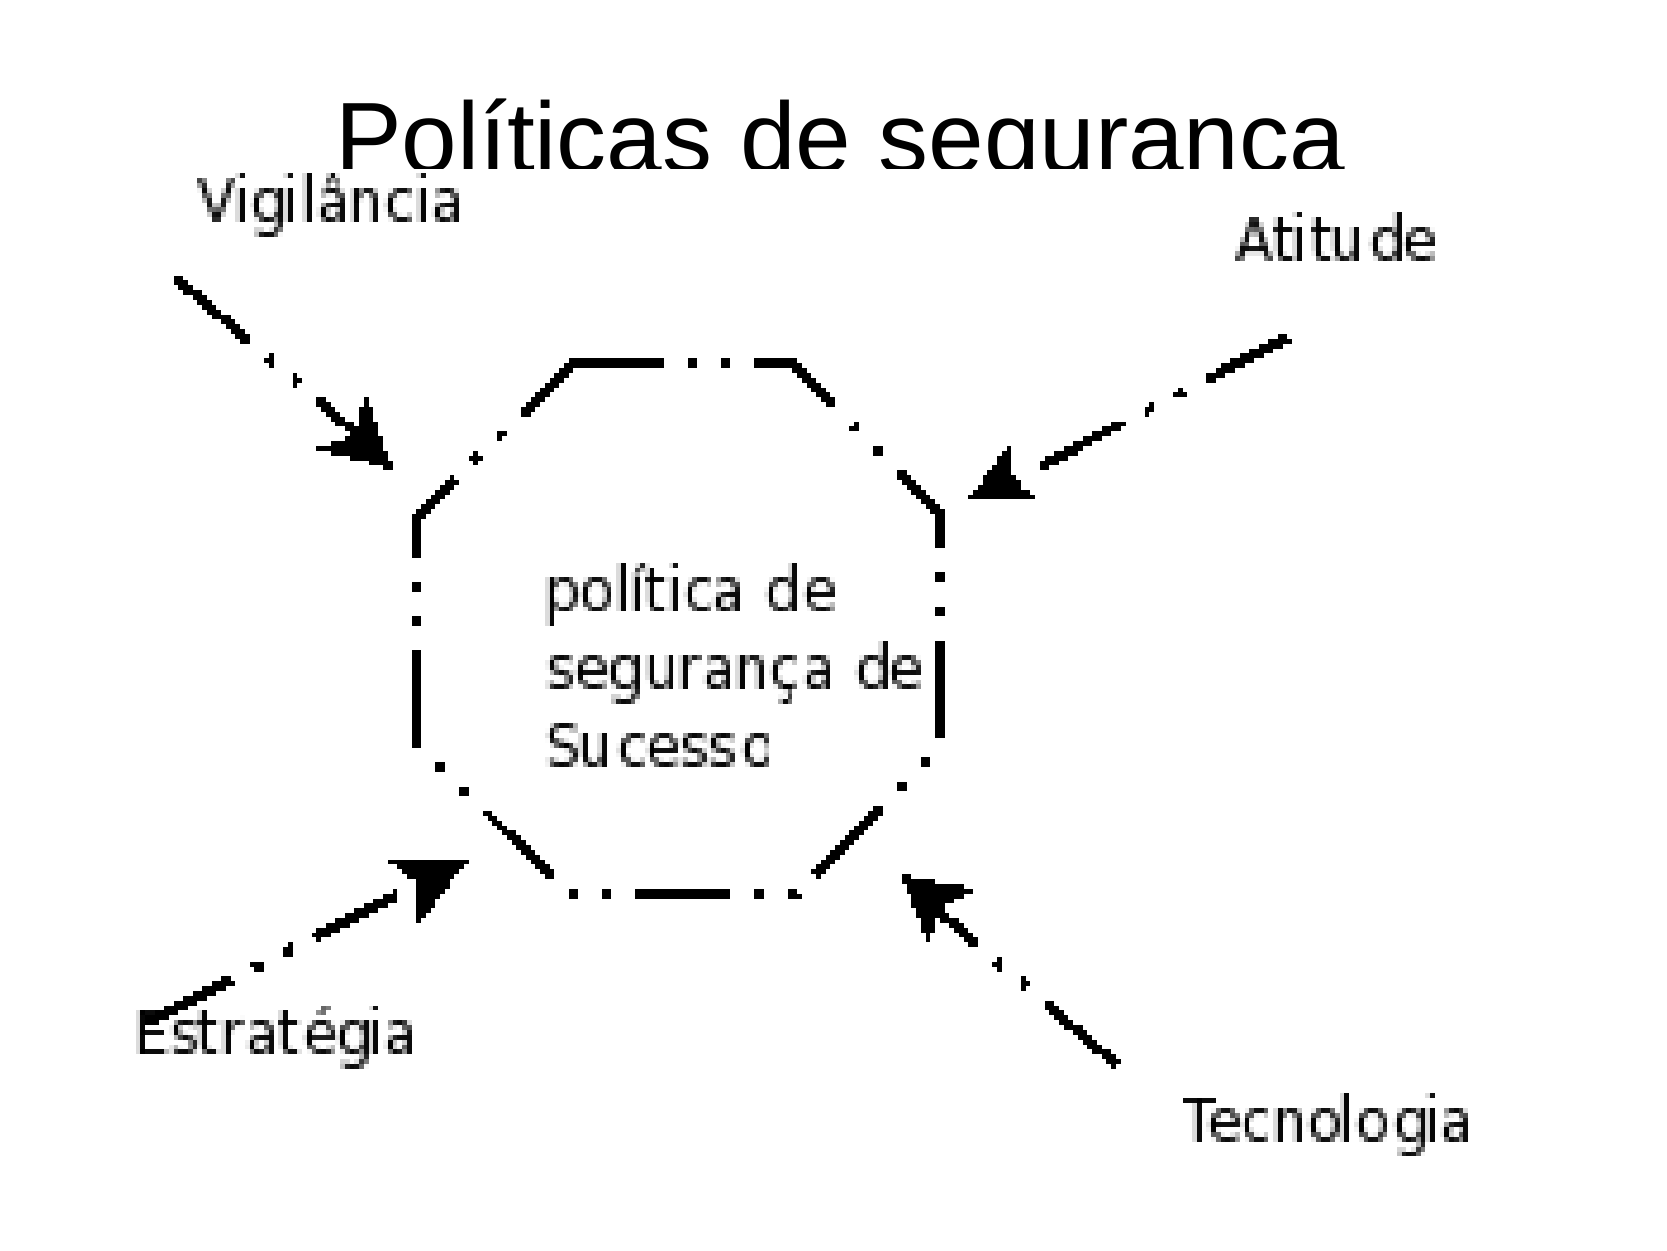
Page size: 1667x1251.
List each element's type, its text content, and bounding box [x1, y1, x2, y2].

picture [136, 169, 1483, 1191]
title Políticas de segurança [150, 66, 1531, 259]
